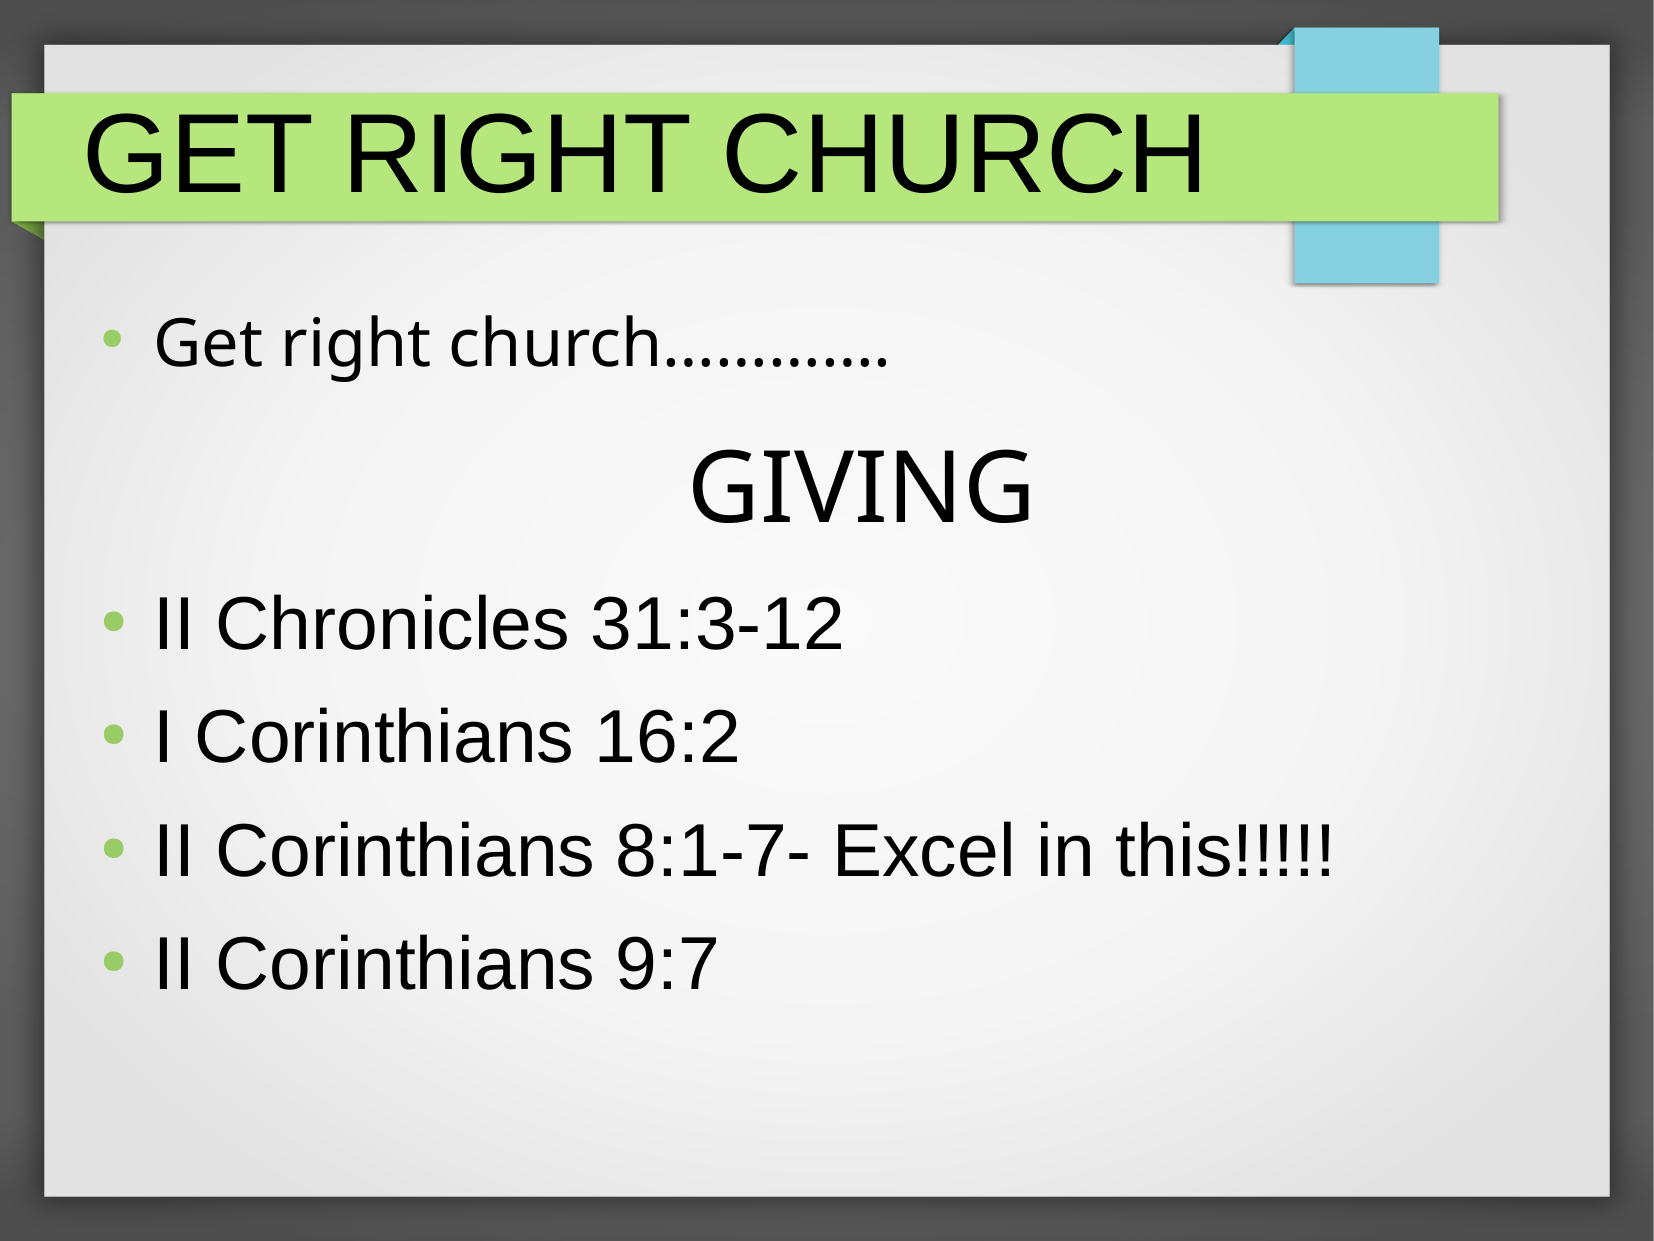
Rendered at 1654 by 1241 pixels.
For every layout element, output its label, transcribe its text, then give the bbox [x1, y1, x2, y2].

picture [0, 0, 1654, 1241]
title GET RIGHT CHURCH [82, 90, 1264, 217]
list Get right church…………. GIVING II Chronicles 31:3-12 I Corinthians 16:2 II Corinthians 8:1-7- Excel in this!!!!! II Corinthians 9:7 [82, 295, 1571, 1015]
